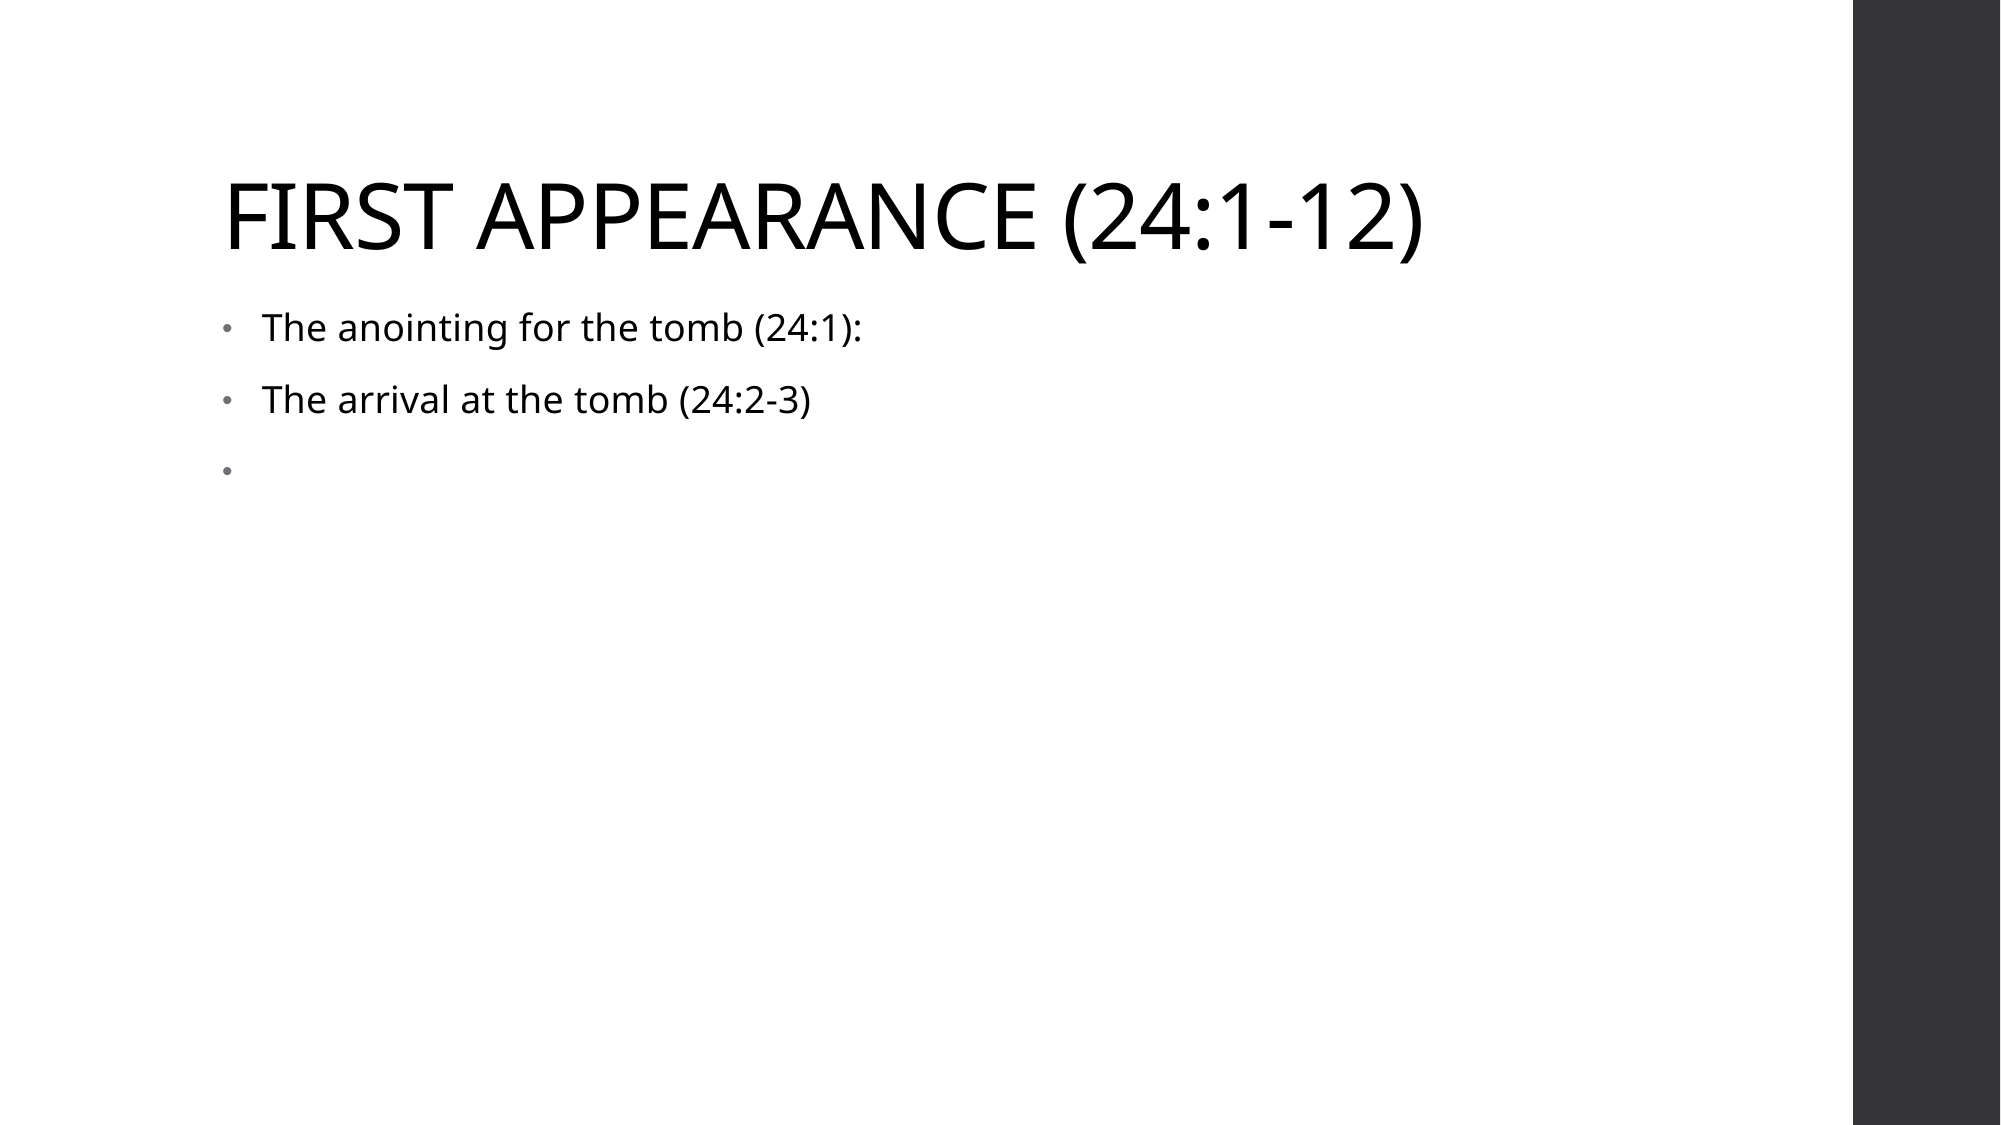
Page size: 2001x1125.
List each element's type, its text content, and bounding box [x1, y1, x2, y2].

list The anointing for the tomb (24:1): The arrival at the tomb (24:2-3) [206, 299, 1617, 1014]
title FIRST APPEARANCE (24:1-12) [206, 60, 1797, 278]
